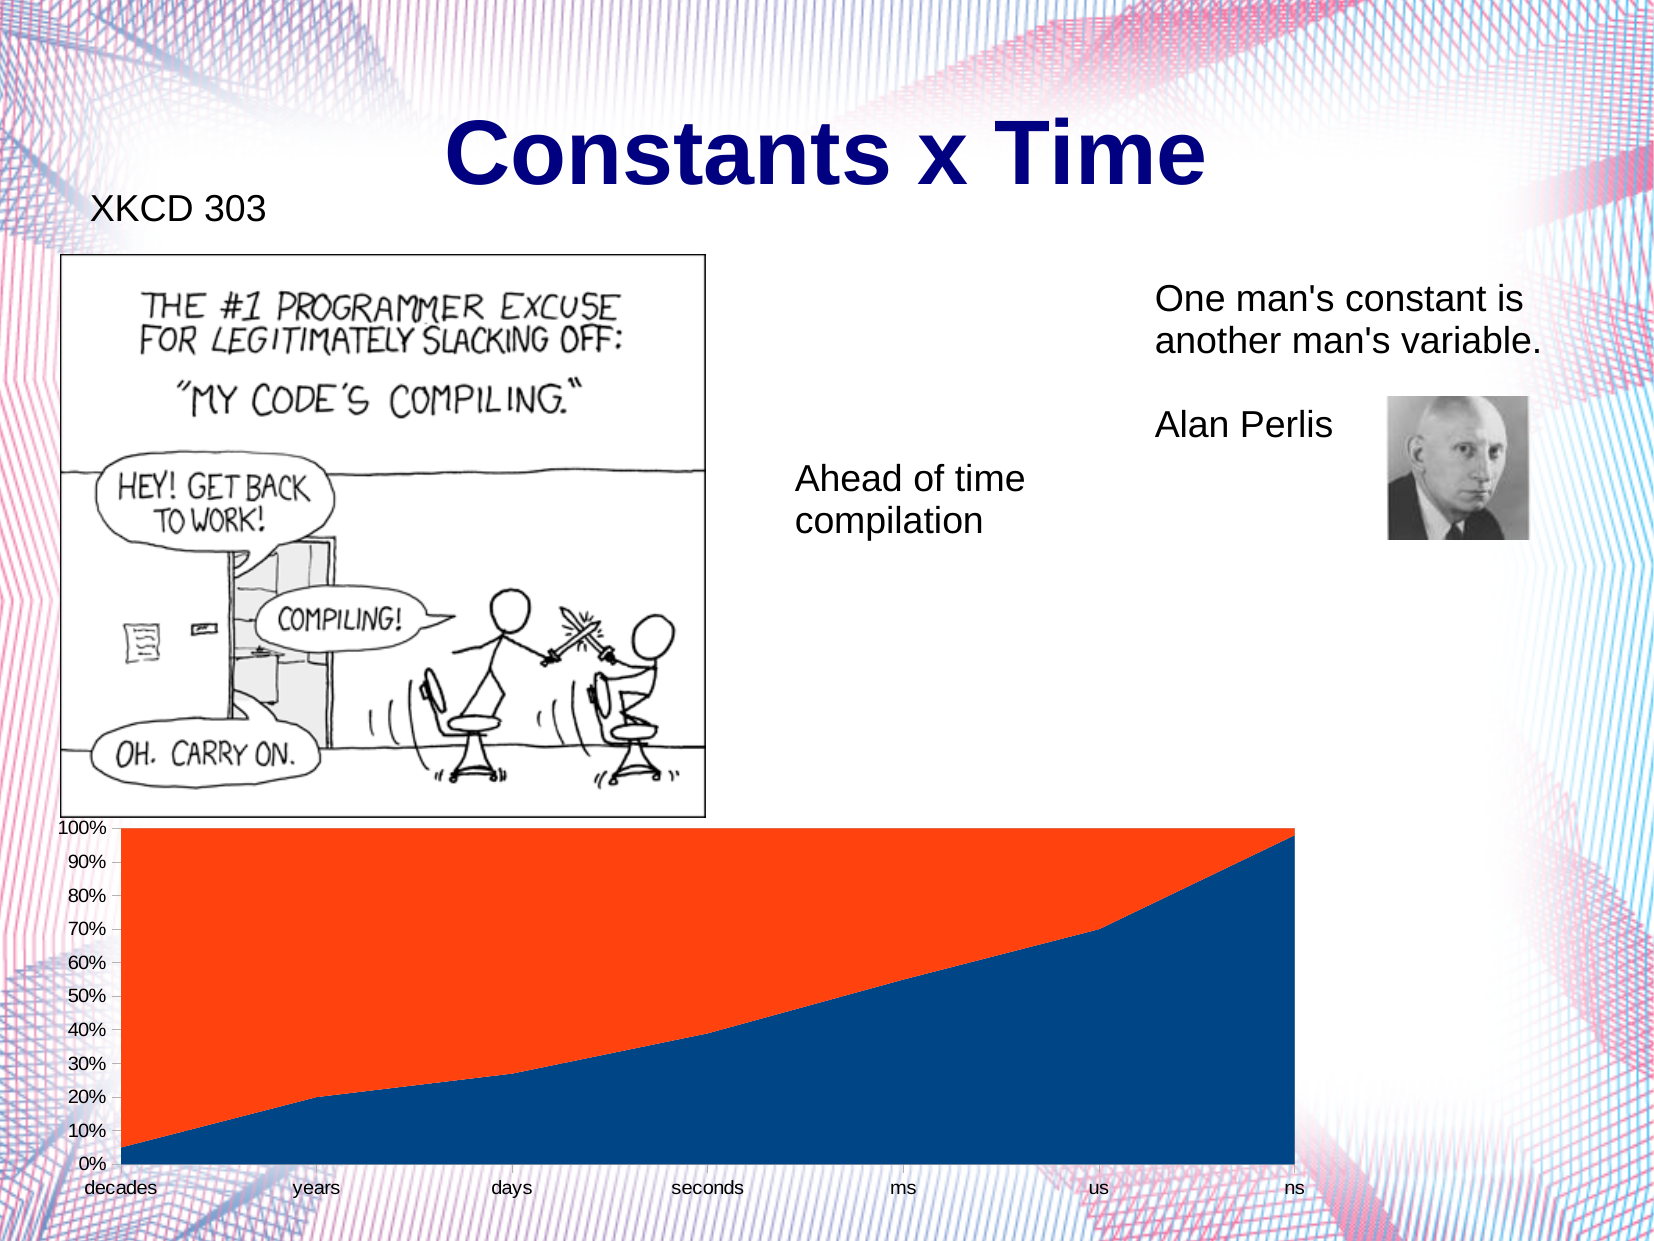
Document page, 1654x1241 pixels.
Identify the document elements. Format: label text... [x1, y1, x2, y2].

text_box Ahead of time compilation [780, 450, 1066, 549]
chart [57, 776, 1620, 1200]
text_box XKCD 303 [75, 180, 316, 256]
text_box One man's constant is another man's variable. Alan Perlis [1140, 270, 1591, 453]
title Constants x Time [82, 49, 1571, 257]
picture [0, 0, 1654, 1241]
